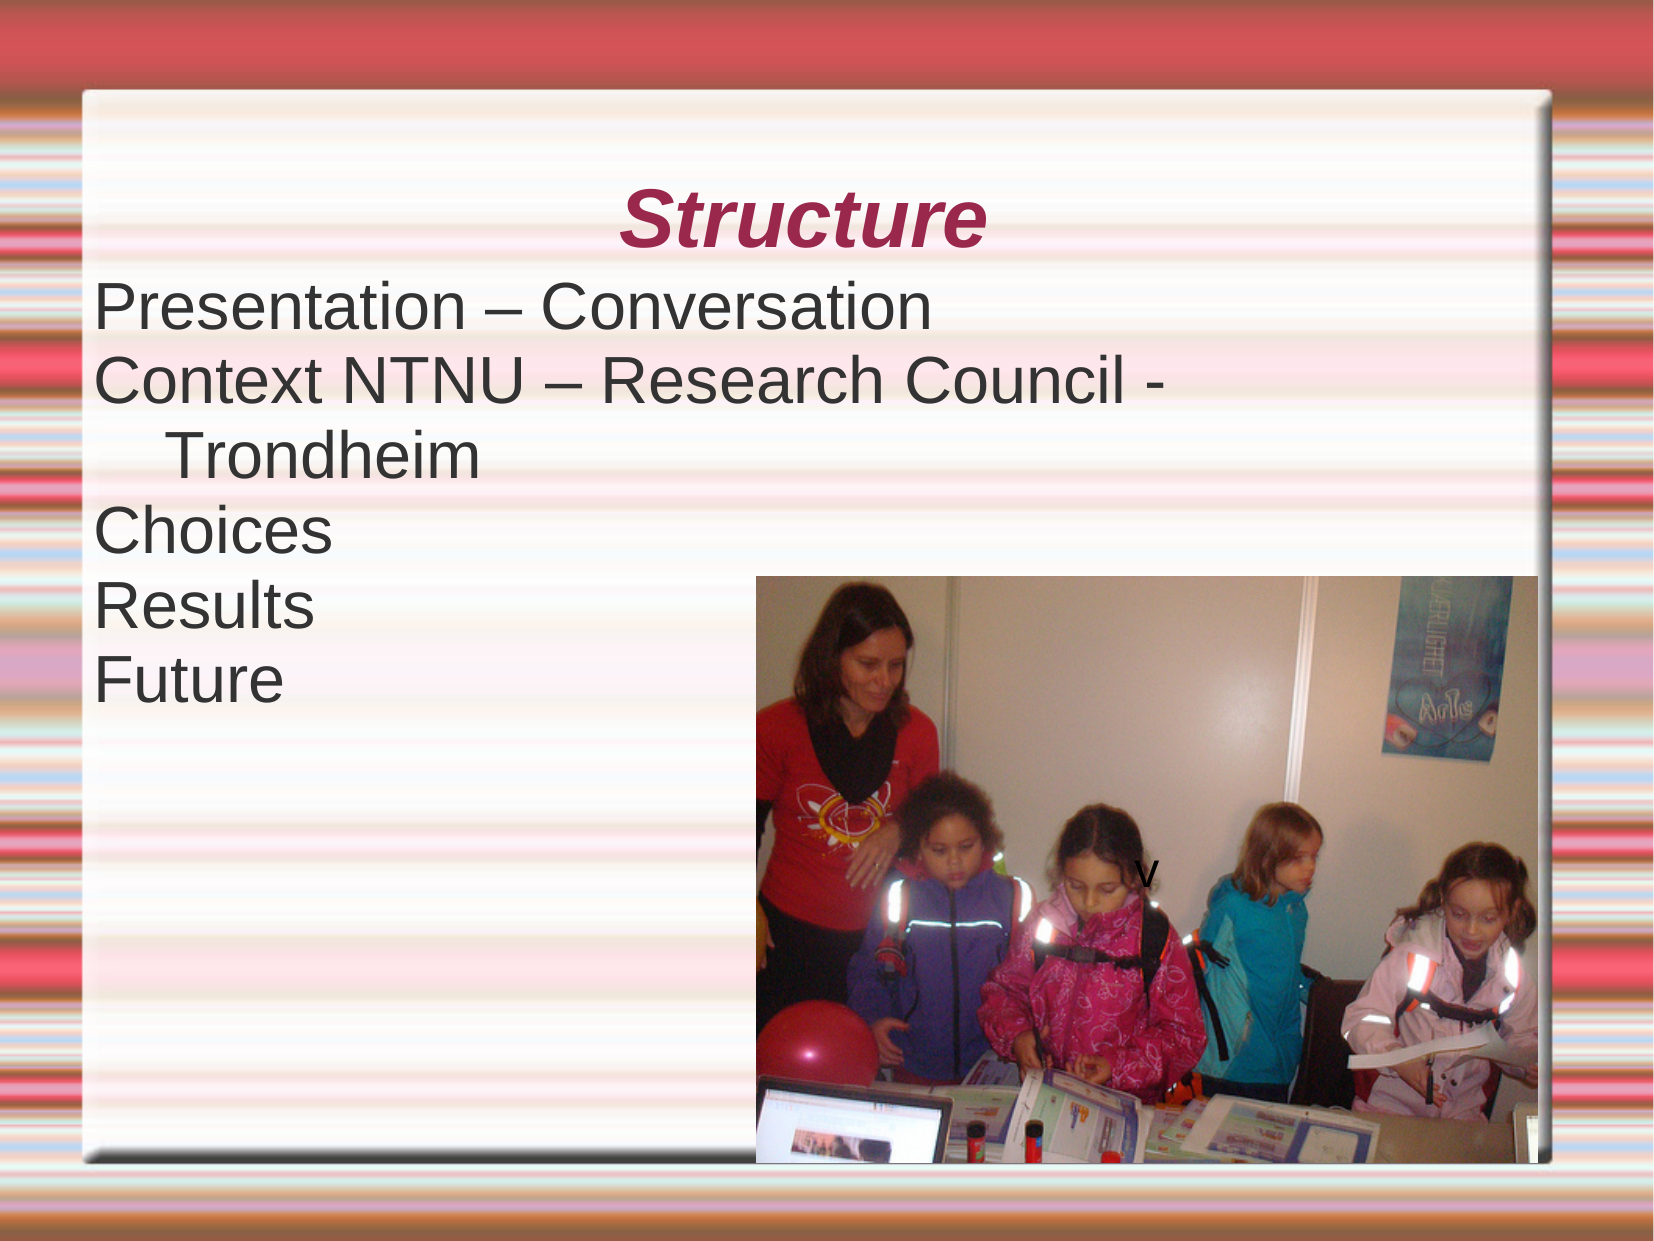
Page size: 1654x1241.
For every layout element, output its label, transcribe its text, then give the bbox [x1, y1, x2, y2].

title Structure [121, 114, 1534, 322]
picture [0, 0, 1654, 1241]
list Presentation – Conversation Context NTNU – Research Council - Trondheim Choices Results Future [81, 268, 1463, 1051]
